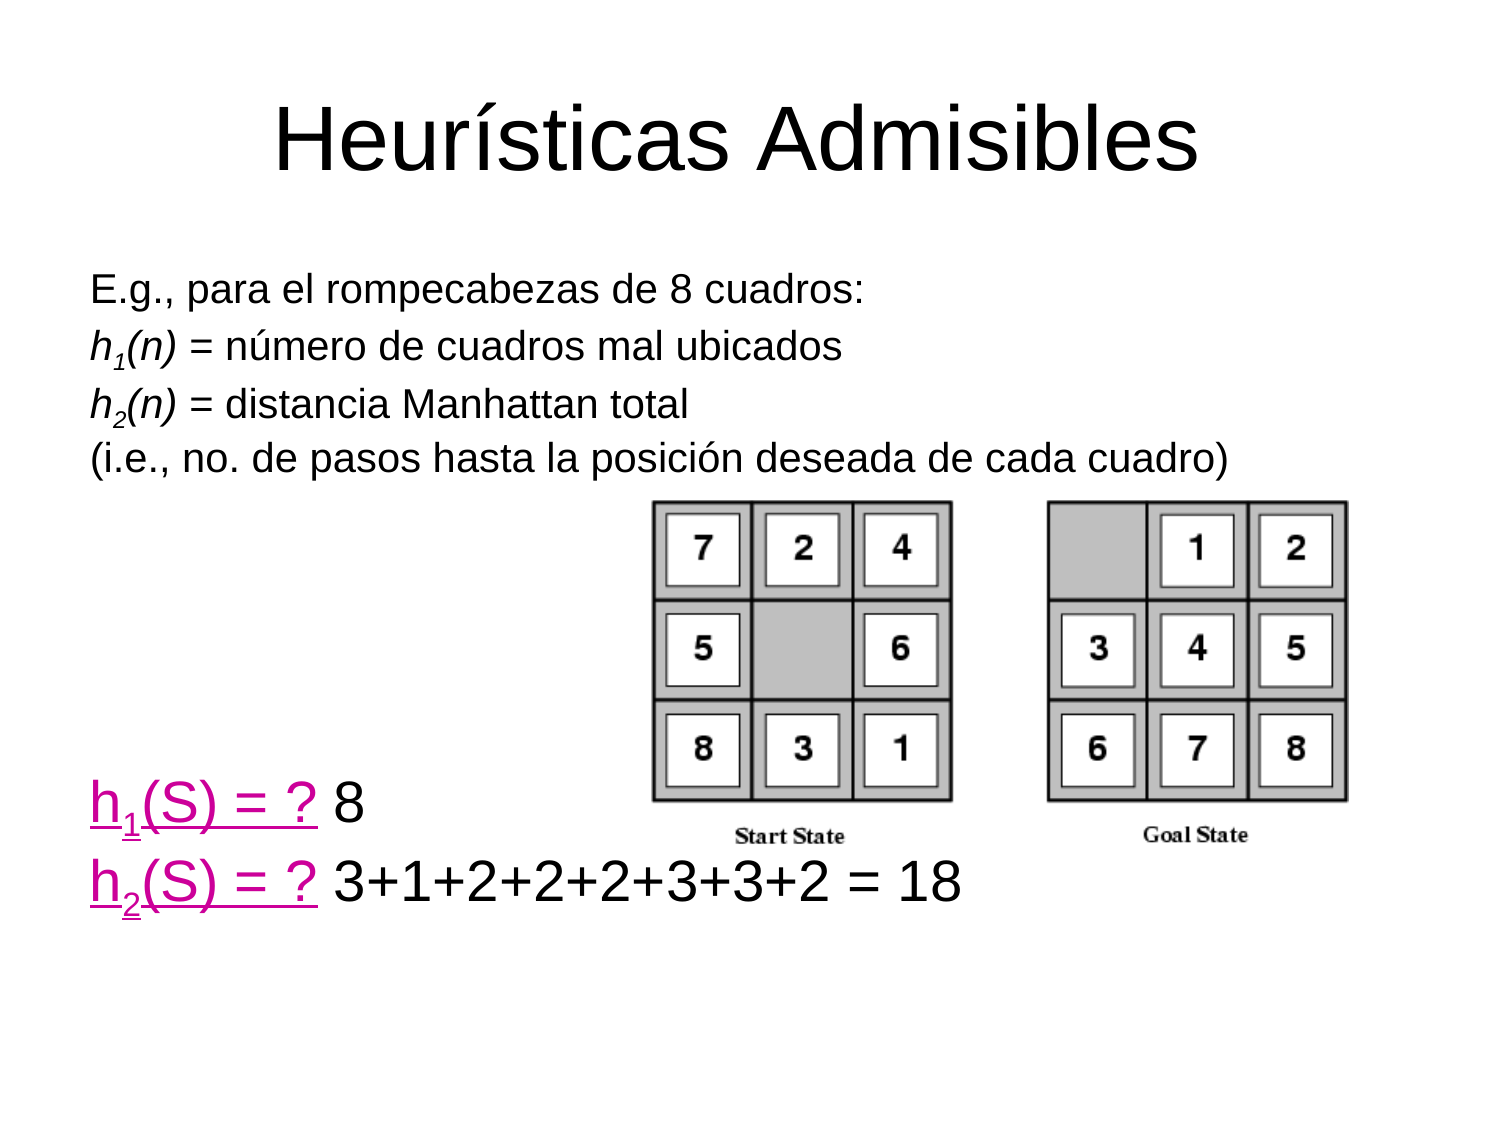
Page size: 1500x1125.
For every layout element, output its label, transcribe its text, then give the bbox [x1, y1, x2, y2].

list E.g., para el rompecabezas de 8 cuadros: h1(n) = número de cuadros mal ubicados h2(n) = distancia Manhattan total (i.e., no. de pasos hasta la posición deseada de cada cuadro) h1(S) = ? 8 h2(S) = ? 3+1+2+2+2+3+3+2 = 18 [75, 262, 1426, 1006]
picture [650, 499, 1349, 855]
title Heurísticas Admisibles [75, 45, 1426, 233]
